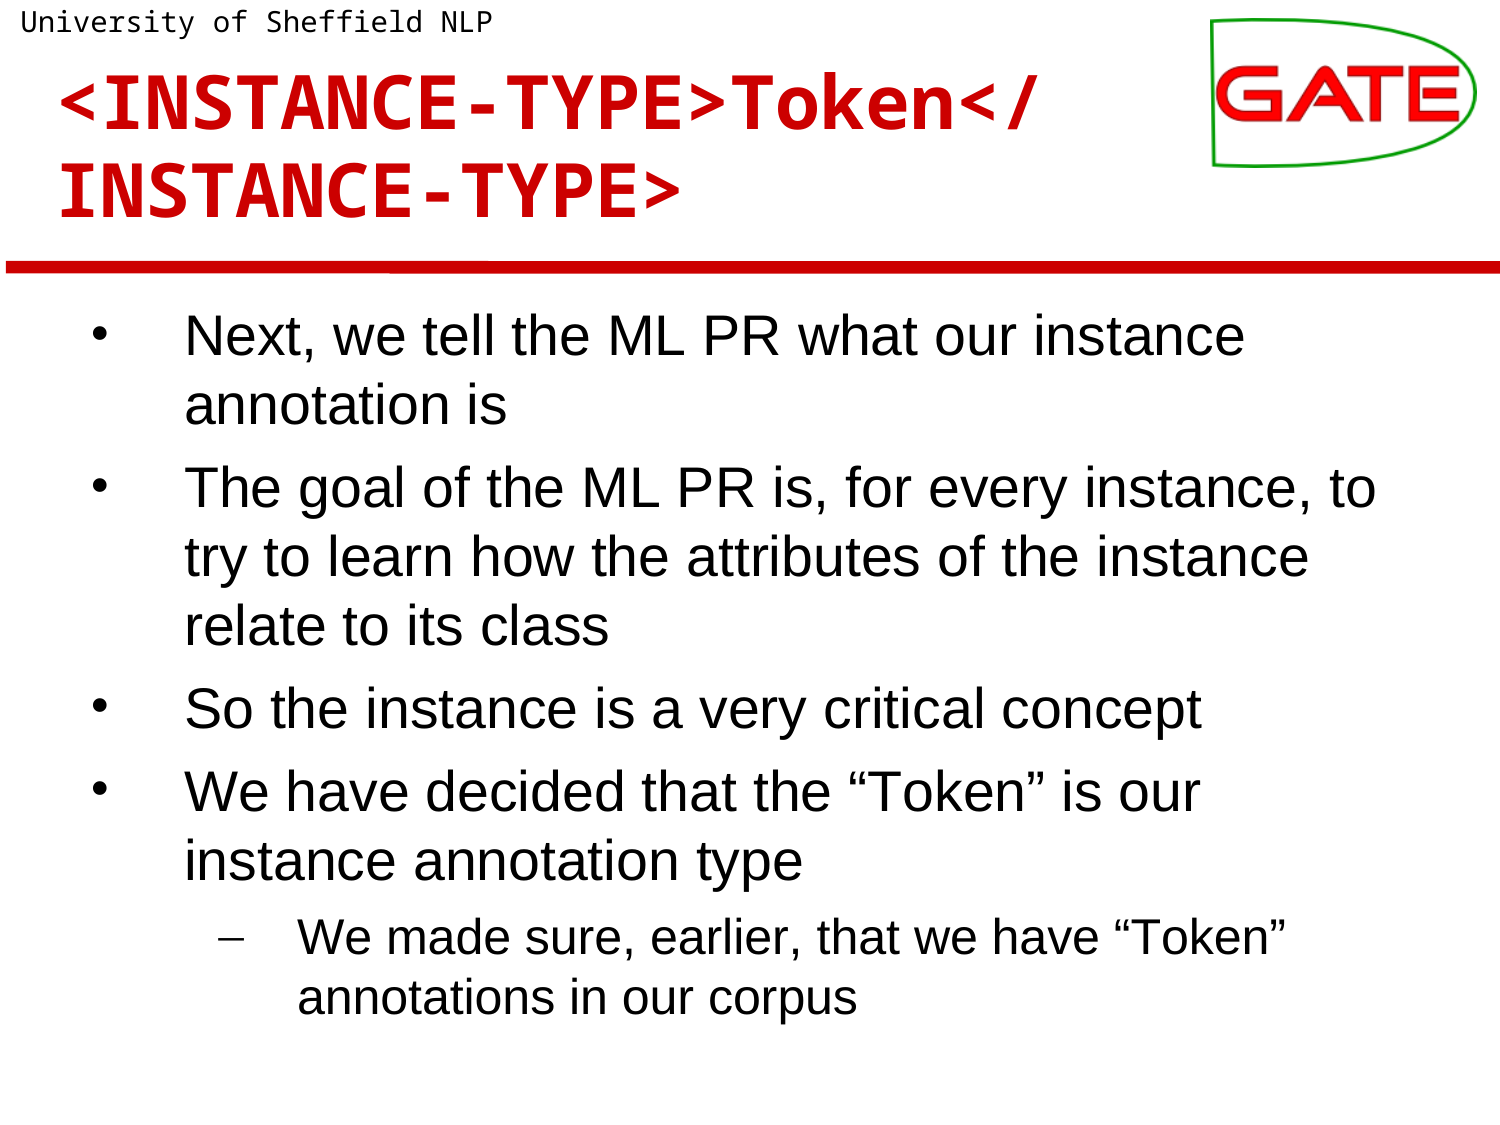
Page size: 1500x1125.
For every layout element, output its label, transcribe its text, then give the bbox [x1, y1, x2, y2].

list Next, we tell the ML PR what our instance annotation is The goal of the ML PR is, for every instance, to try to learn how the attributes of the instance relate to its class So the instance is a very critical concept We have decided that the “Token” is our instance annotation type We made sure, earlier, that we have “Token” annotations in our corpus [75, 290, 1425, 1034]
picture [1210, 18, 1477, 168]
title <INSTANCE-TYPE>Token</INSTANCE-TYPE> [41, 37, 1391, 254]
